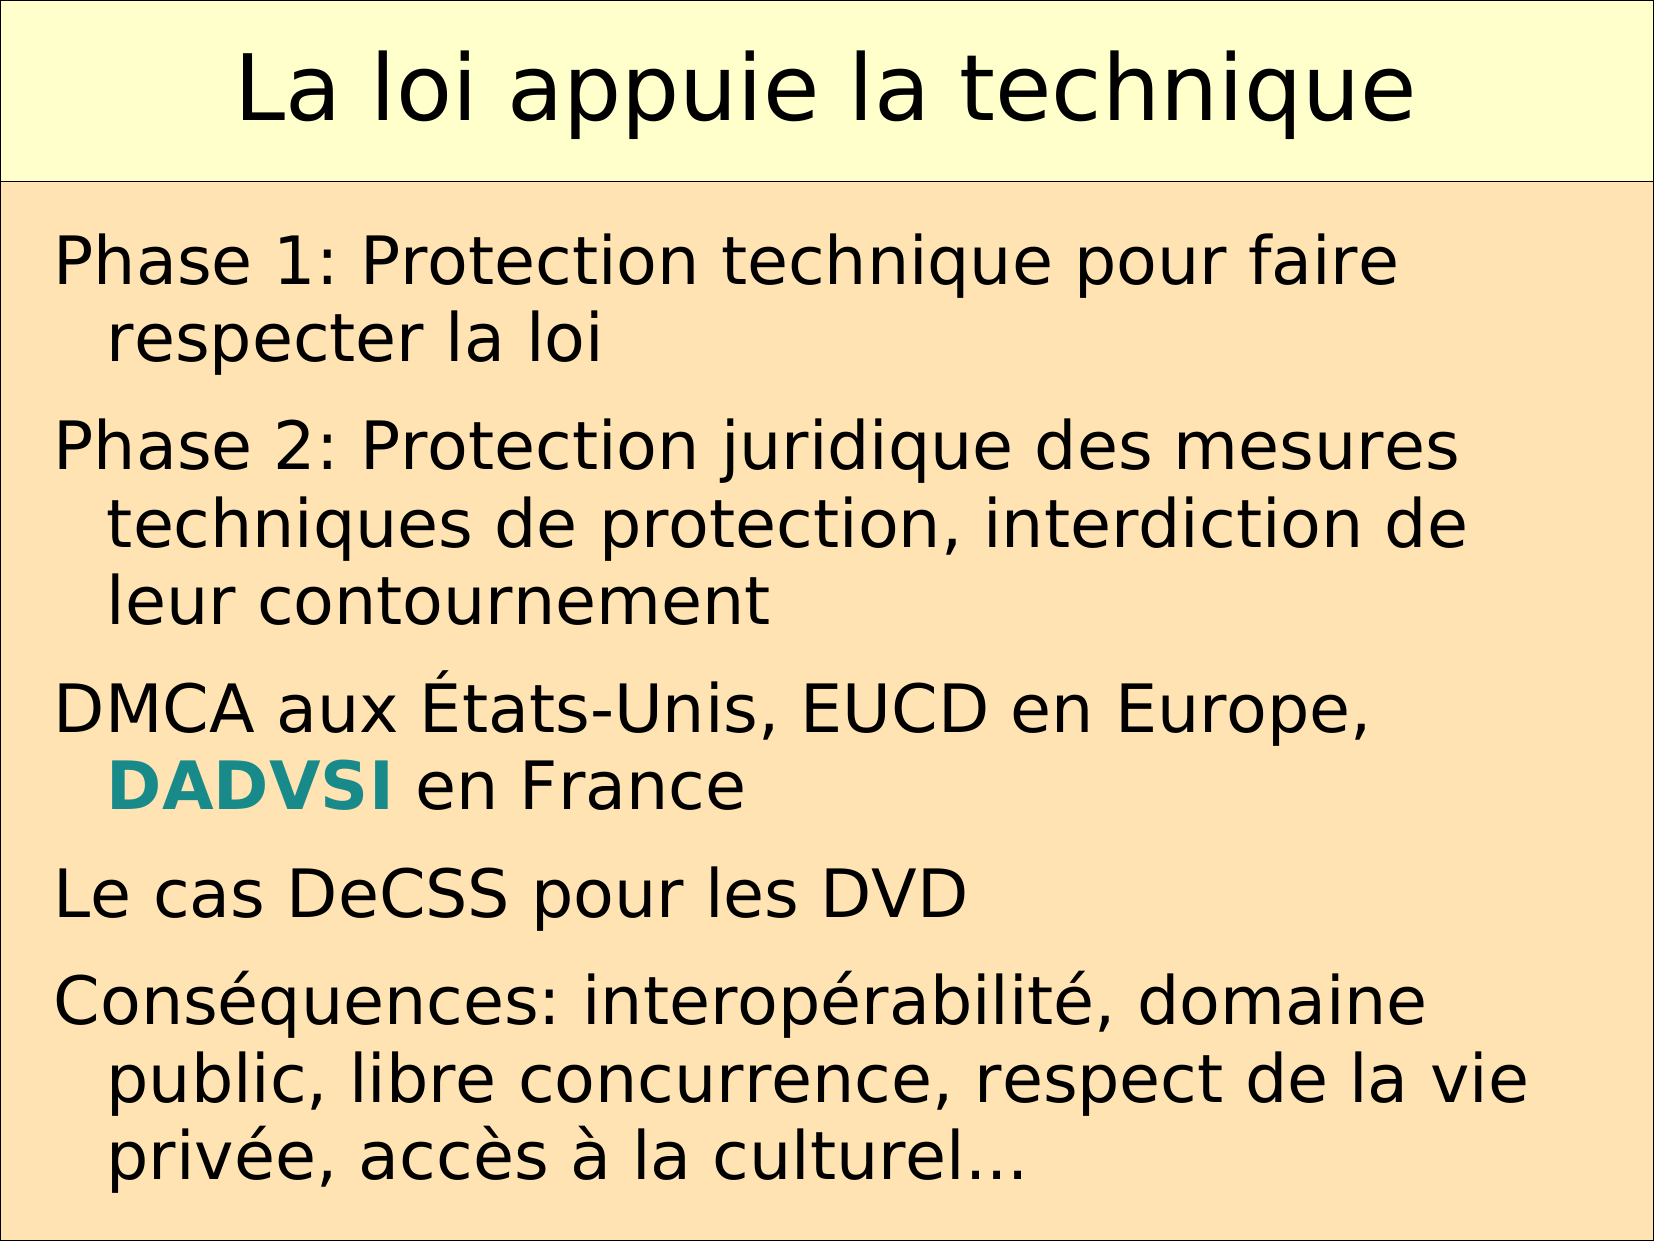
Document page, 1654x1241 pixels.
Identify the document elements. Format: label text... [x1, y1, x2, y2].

list Phase 1: Protection technique pour faire respecter la loi Phase 2: Protection juridique des mesures techniques de protection, interdiction de leur contournement DMCA aux États-Unis, EUCD en Europe, DADVSI en France Le cas DeCSS pour les DVD Conséquences: interopérabilité, domaine public, libre concurrence, respect de la vie privée, accès à la culturel... [36, 222, 1617, 1196]
title La loi appuie la technique [0, 0, 1654, 177]
